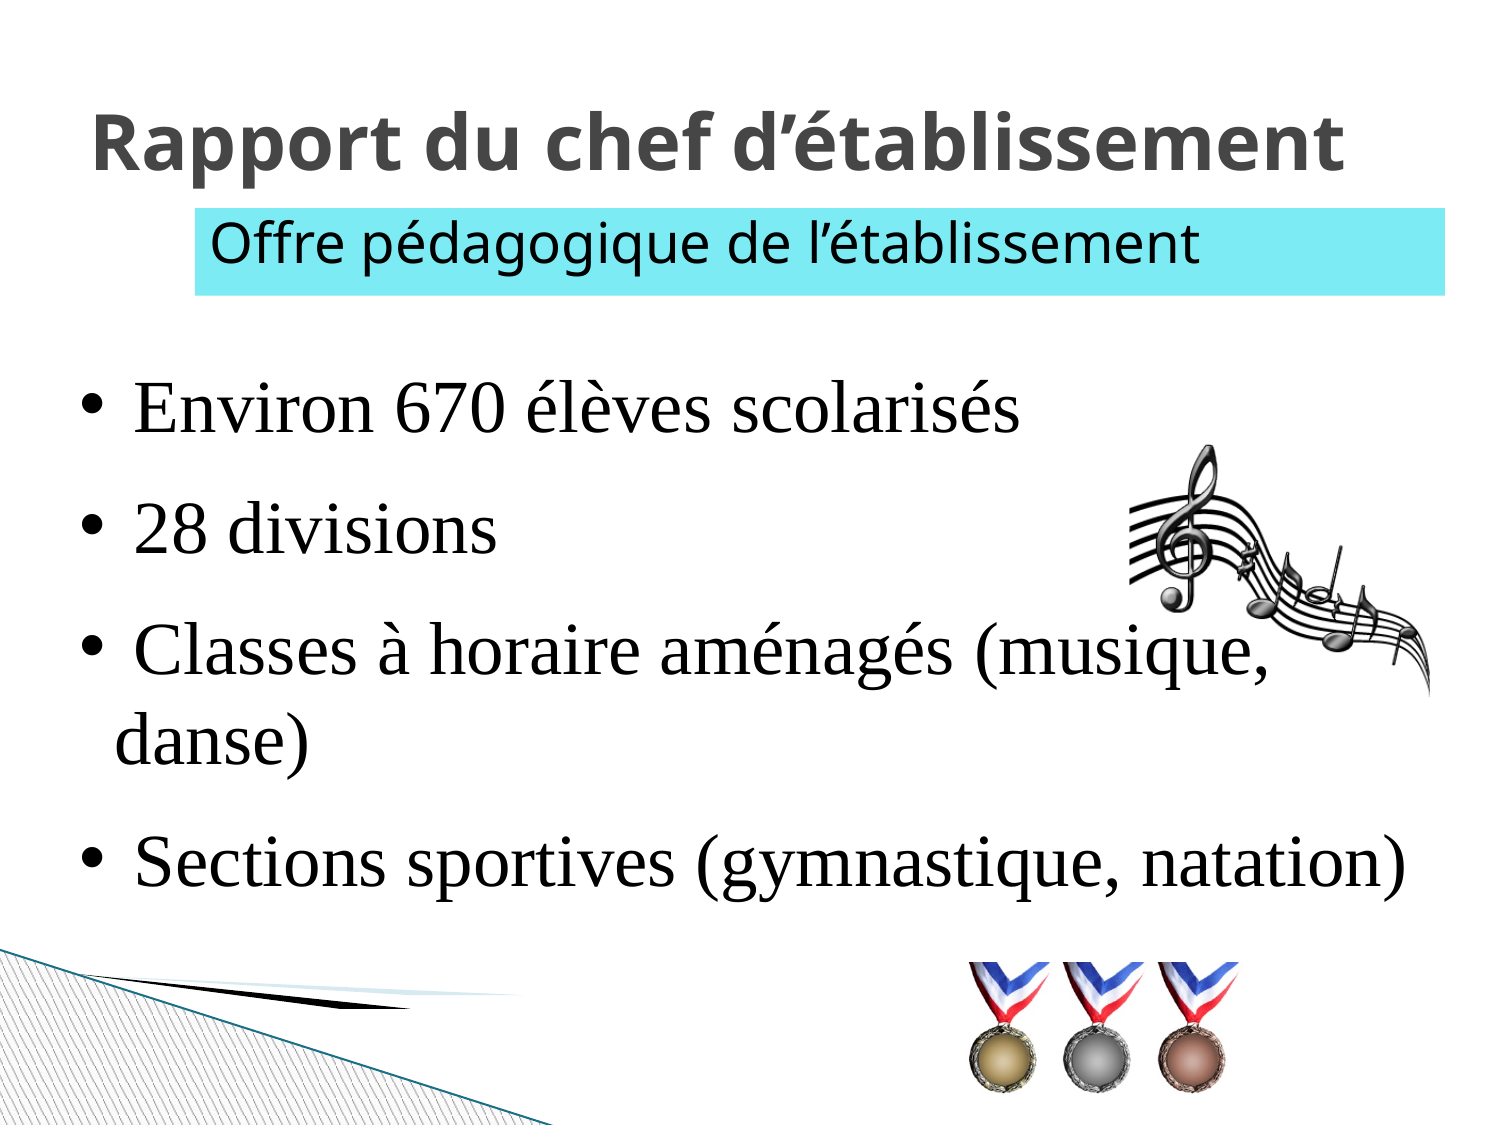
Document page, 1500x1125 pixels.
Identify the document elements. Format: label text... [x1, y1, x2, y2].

picture [1125, 433, 1432, 741]
text_box Environ 670 élèves scolarisés 28 divisions Classes à horaire aménagés (musique, danse) Sections sportives (gymnastique, natation) [64, 349, 1459, 909]
list Offre pédagogique de l’établissement [194, 208, 1445, 296]
title Rapport du chef d’établissement [75, 45, 1425, 233]
picture [949, 962, 1254, 1125]
picture [0, 952, 543, 1125]
